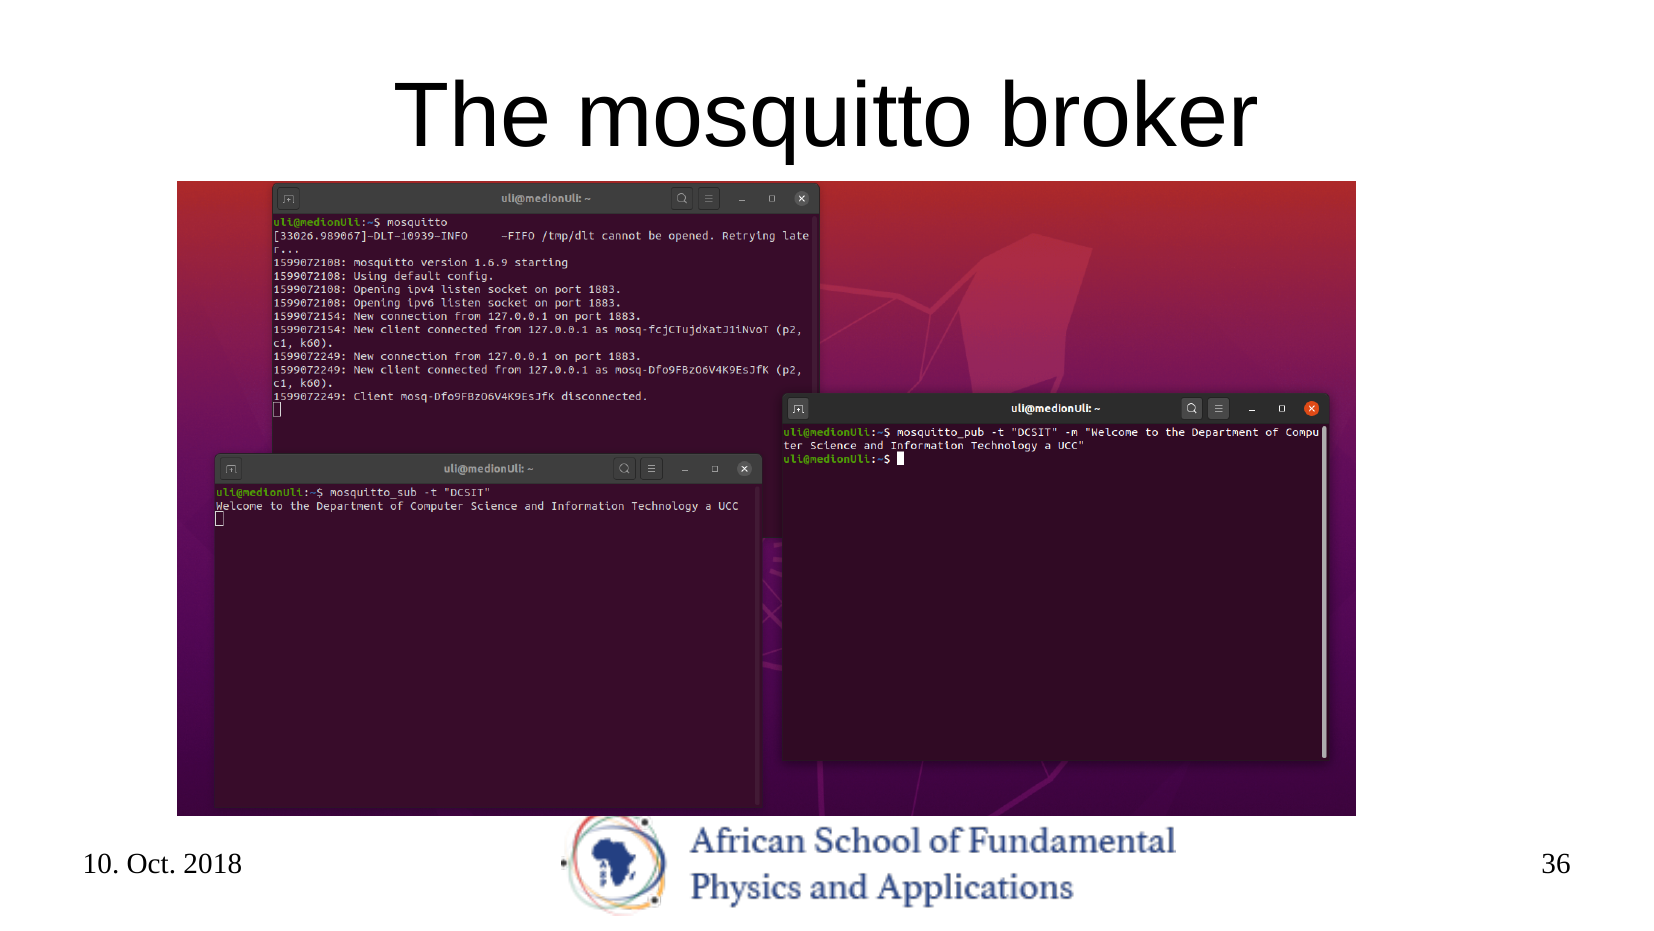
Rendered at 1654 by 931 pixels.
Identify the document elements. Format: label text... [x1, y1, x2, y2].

title The mosquitto broker [82, 37, 1571, 193]
picture [177, 181, 1356, 916]
